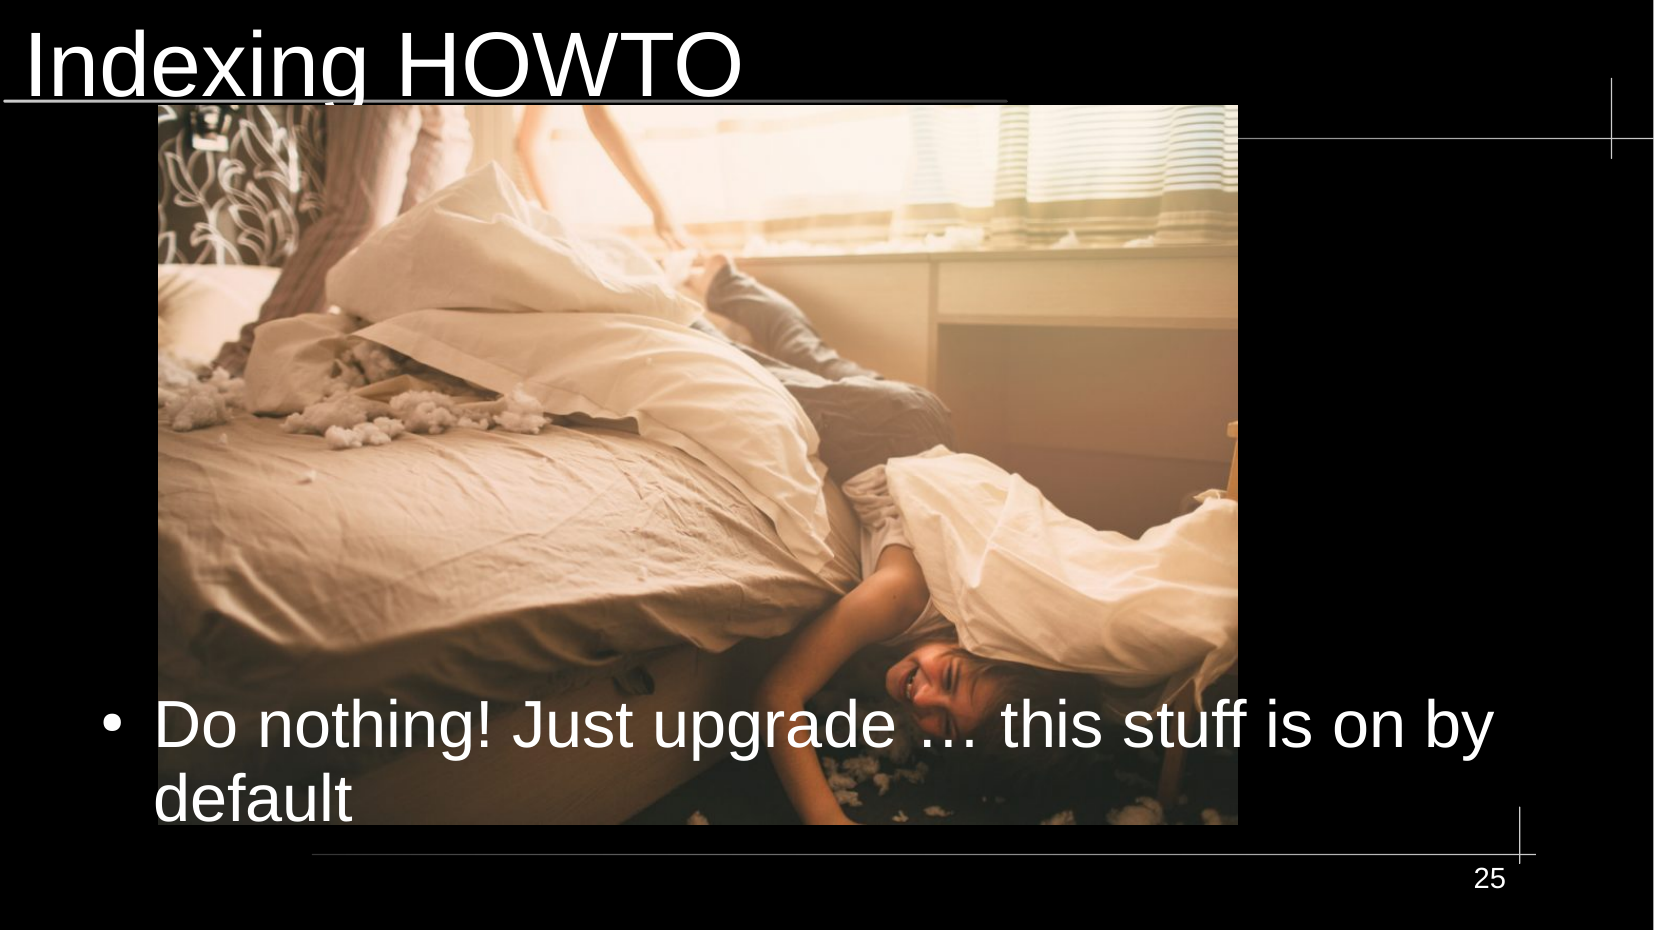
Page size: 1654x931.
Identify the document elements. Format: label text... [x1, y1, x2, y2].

picture [158, 105, 1238, 686]
list Do nothing! Just upgrade … this stuff is on by default [82, 686, 1571, 882]
title Indexing HOWTO [23, 11, 1589, 119]
